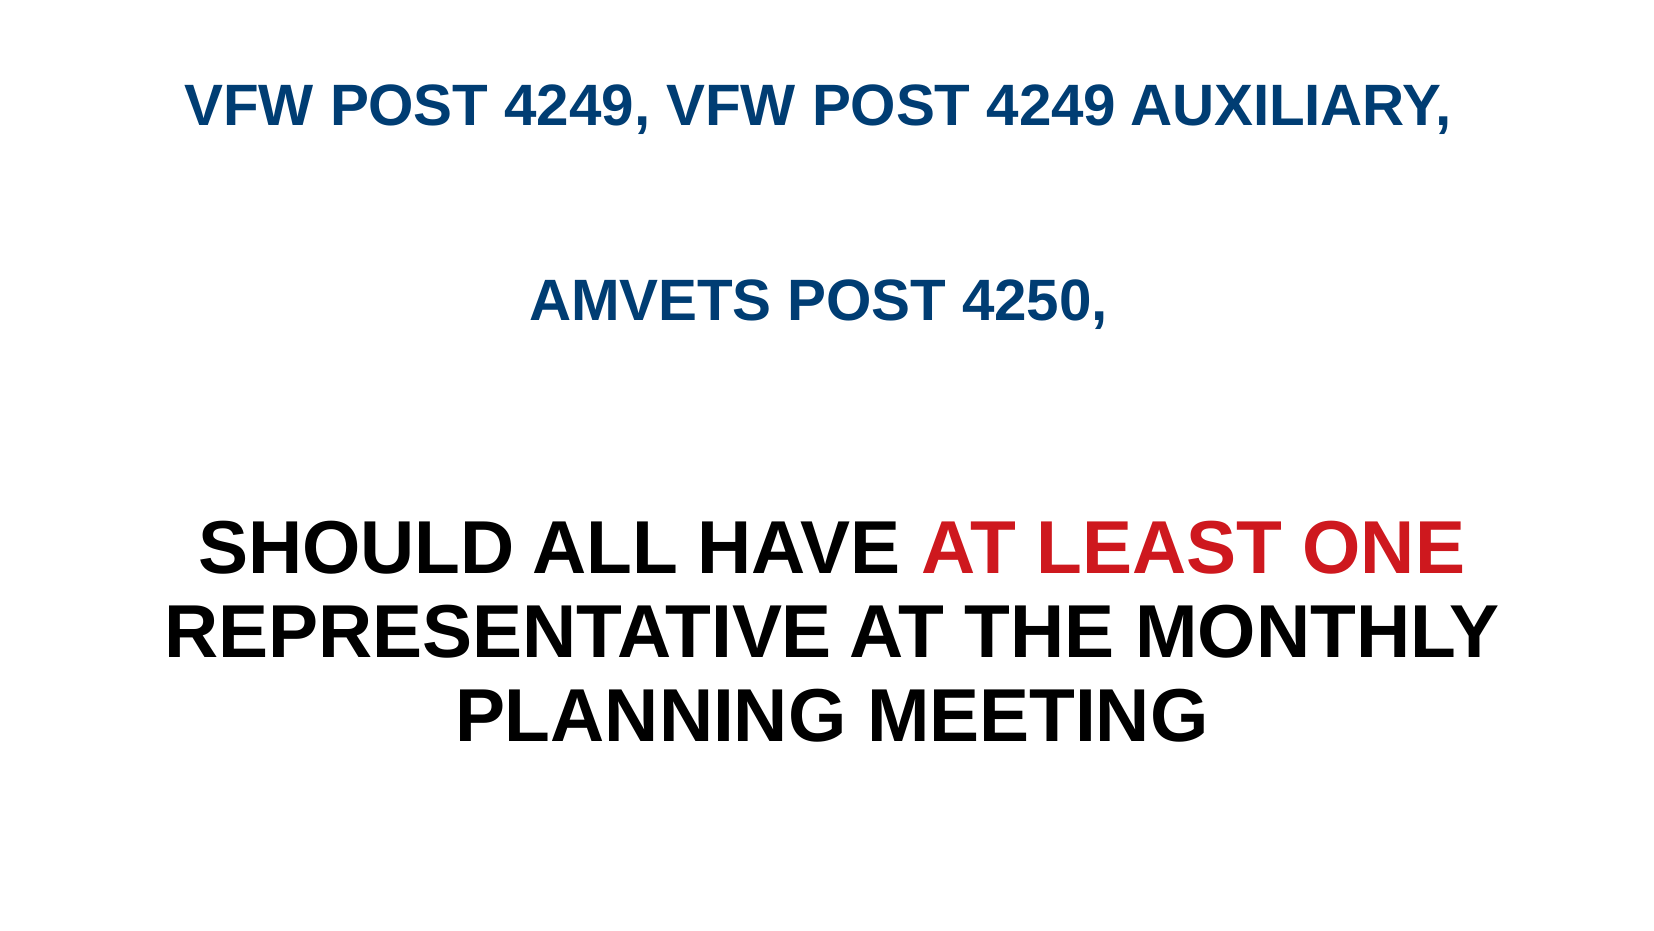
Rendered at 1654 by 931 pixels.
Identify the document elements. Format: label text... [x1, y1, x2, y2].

text_box VFW POST 4249, VFW POST 4249 AUXILIARY, AMVETS POST 4250, [9, 65, 1645, 471]
text_box SHOULD ALL HAVE AT LEAST ONE REPRESENTATIVE AT THE MONTHLY PLANNING MEETING [37, 497, 1627, 765]
